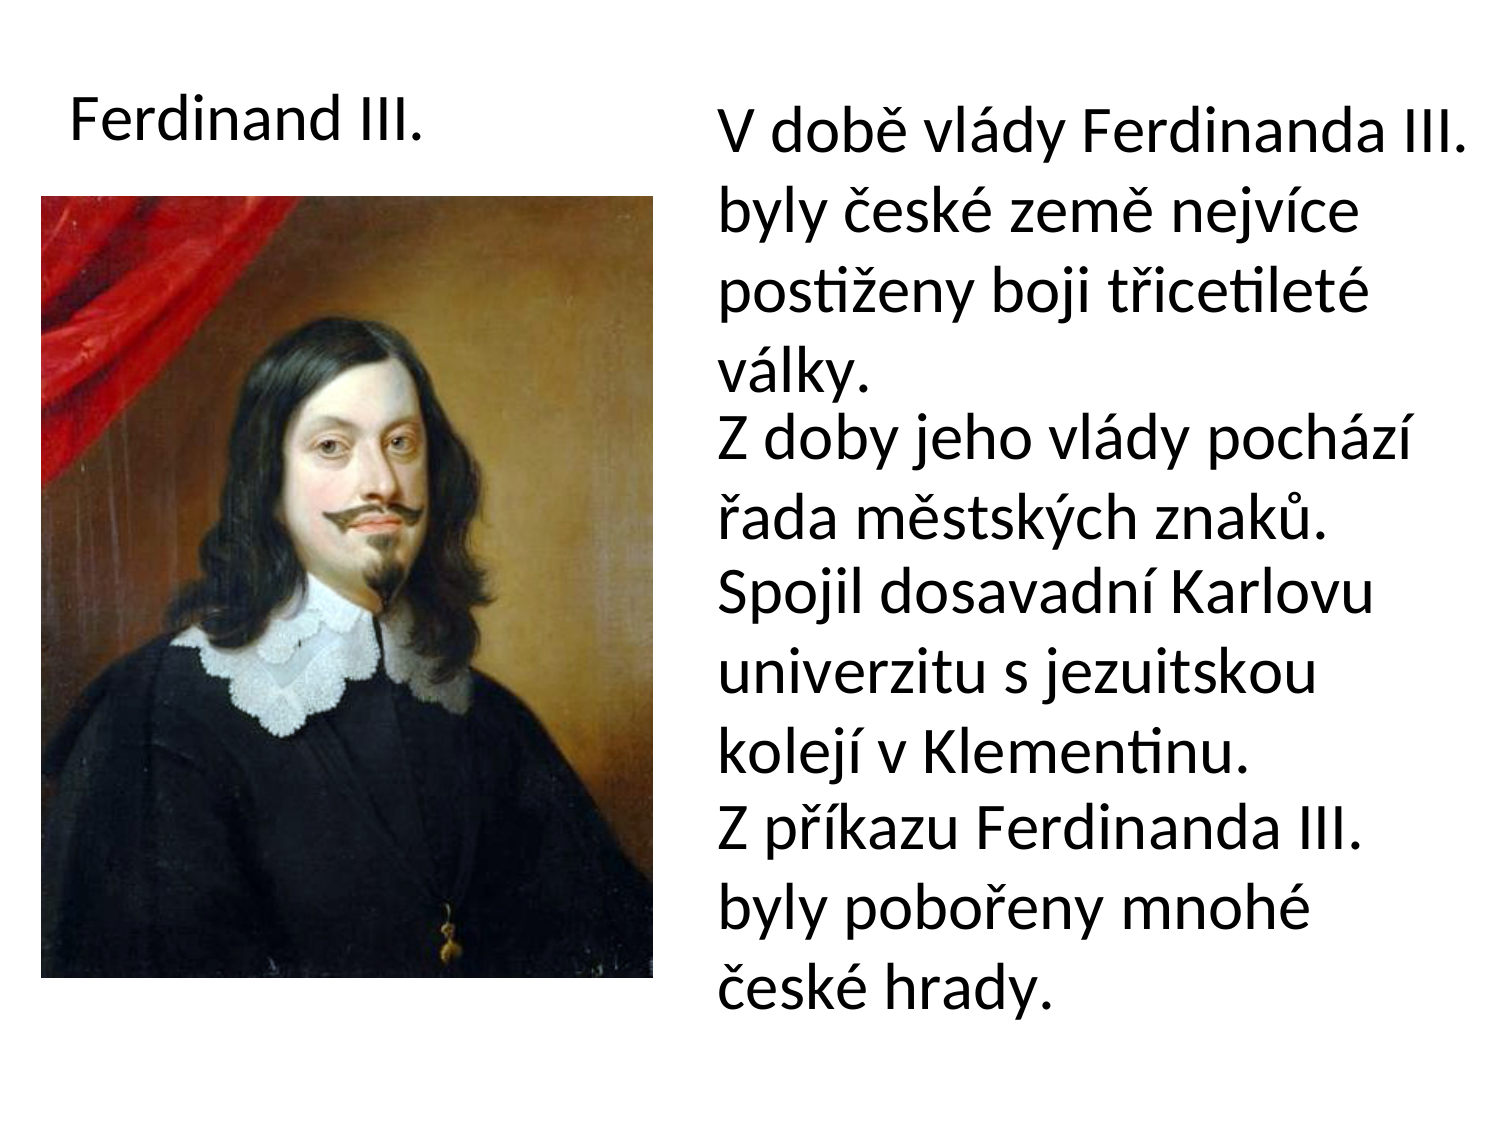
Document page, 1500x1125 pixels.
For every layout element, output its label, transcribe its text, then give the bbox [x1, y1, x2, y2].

text_box Ferdinand III. [54, 66, 442, 162]
text_box V době vlády Ferdinanda III. byly české země nejvíce postiženy boji třicetileté války. [702, 78, 1500, 414]
picture [41, 196, 653, 978]
text_box Spojil dosavadní Karlovu univerzitu s jezuitskou kolejí v Klementinu. [702, 538, 1453, 774]
text_box Z doby jeho vlády pochází řada městských znaků. [702, 385, 1453, 538]
text_box Z příkazu Ferdinanda III. byly pobořeny mnohé české hrady. [702, 774, 1453, 1031]
